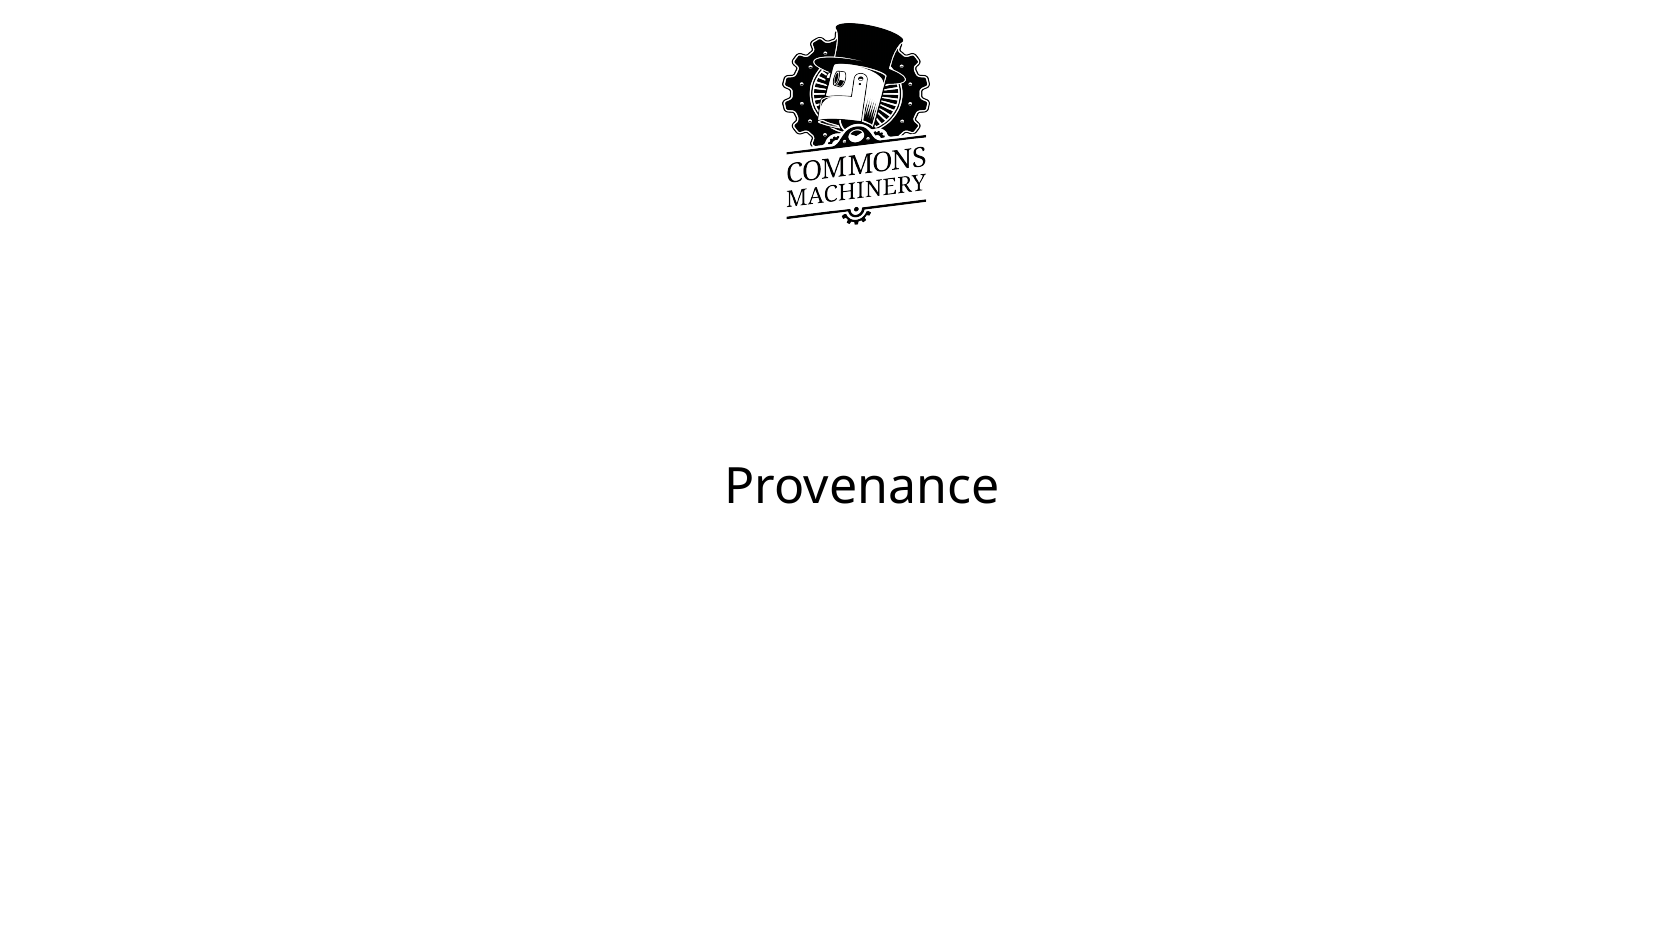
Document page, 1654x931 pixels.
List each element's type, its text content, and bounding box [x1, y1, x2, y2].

list Provenance [82, 269, 1571, 810]
picture [782, 23, 930, 225]
